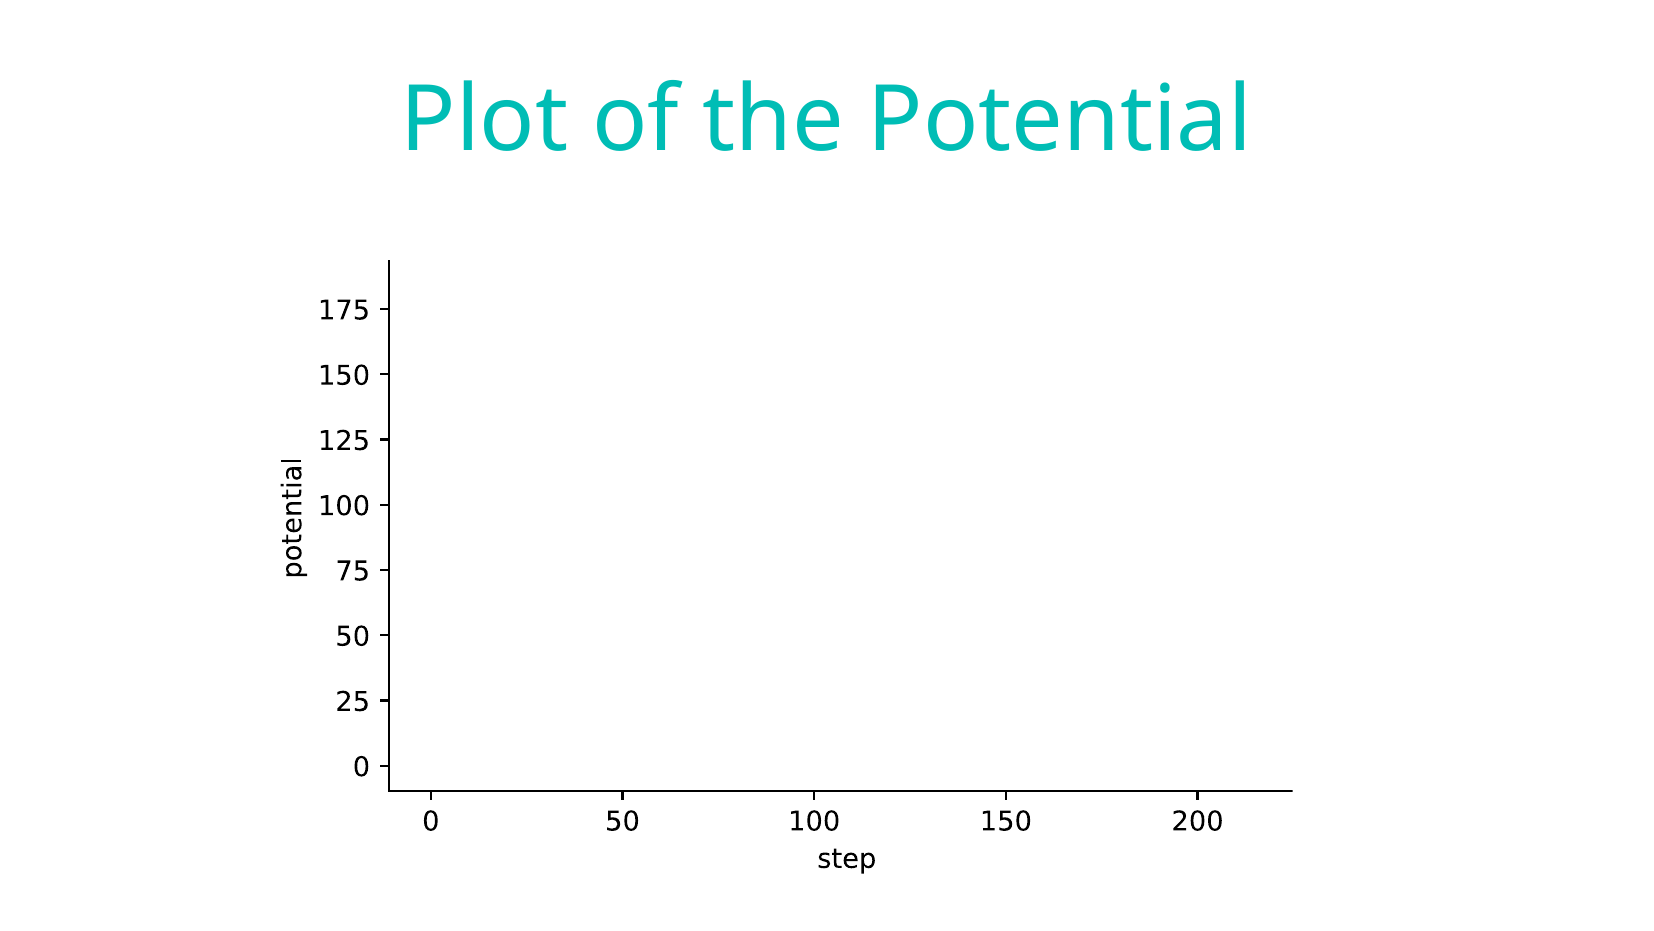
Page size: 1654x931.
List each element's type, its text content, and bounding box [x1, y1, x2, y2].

text_box [383, 224, 1320, 804]
title Plot of the Potential [82, 37, 1571, 193]
picture [259, 224, 1326, 895]
